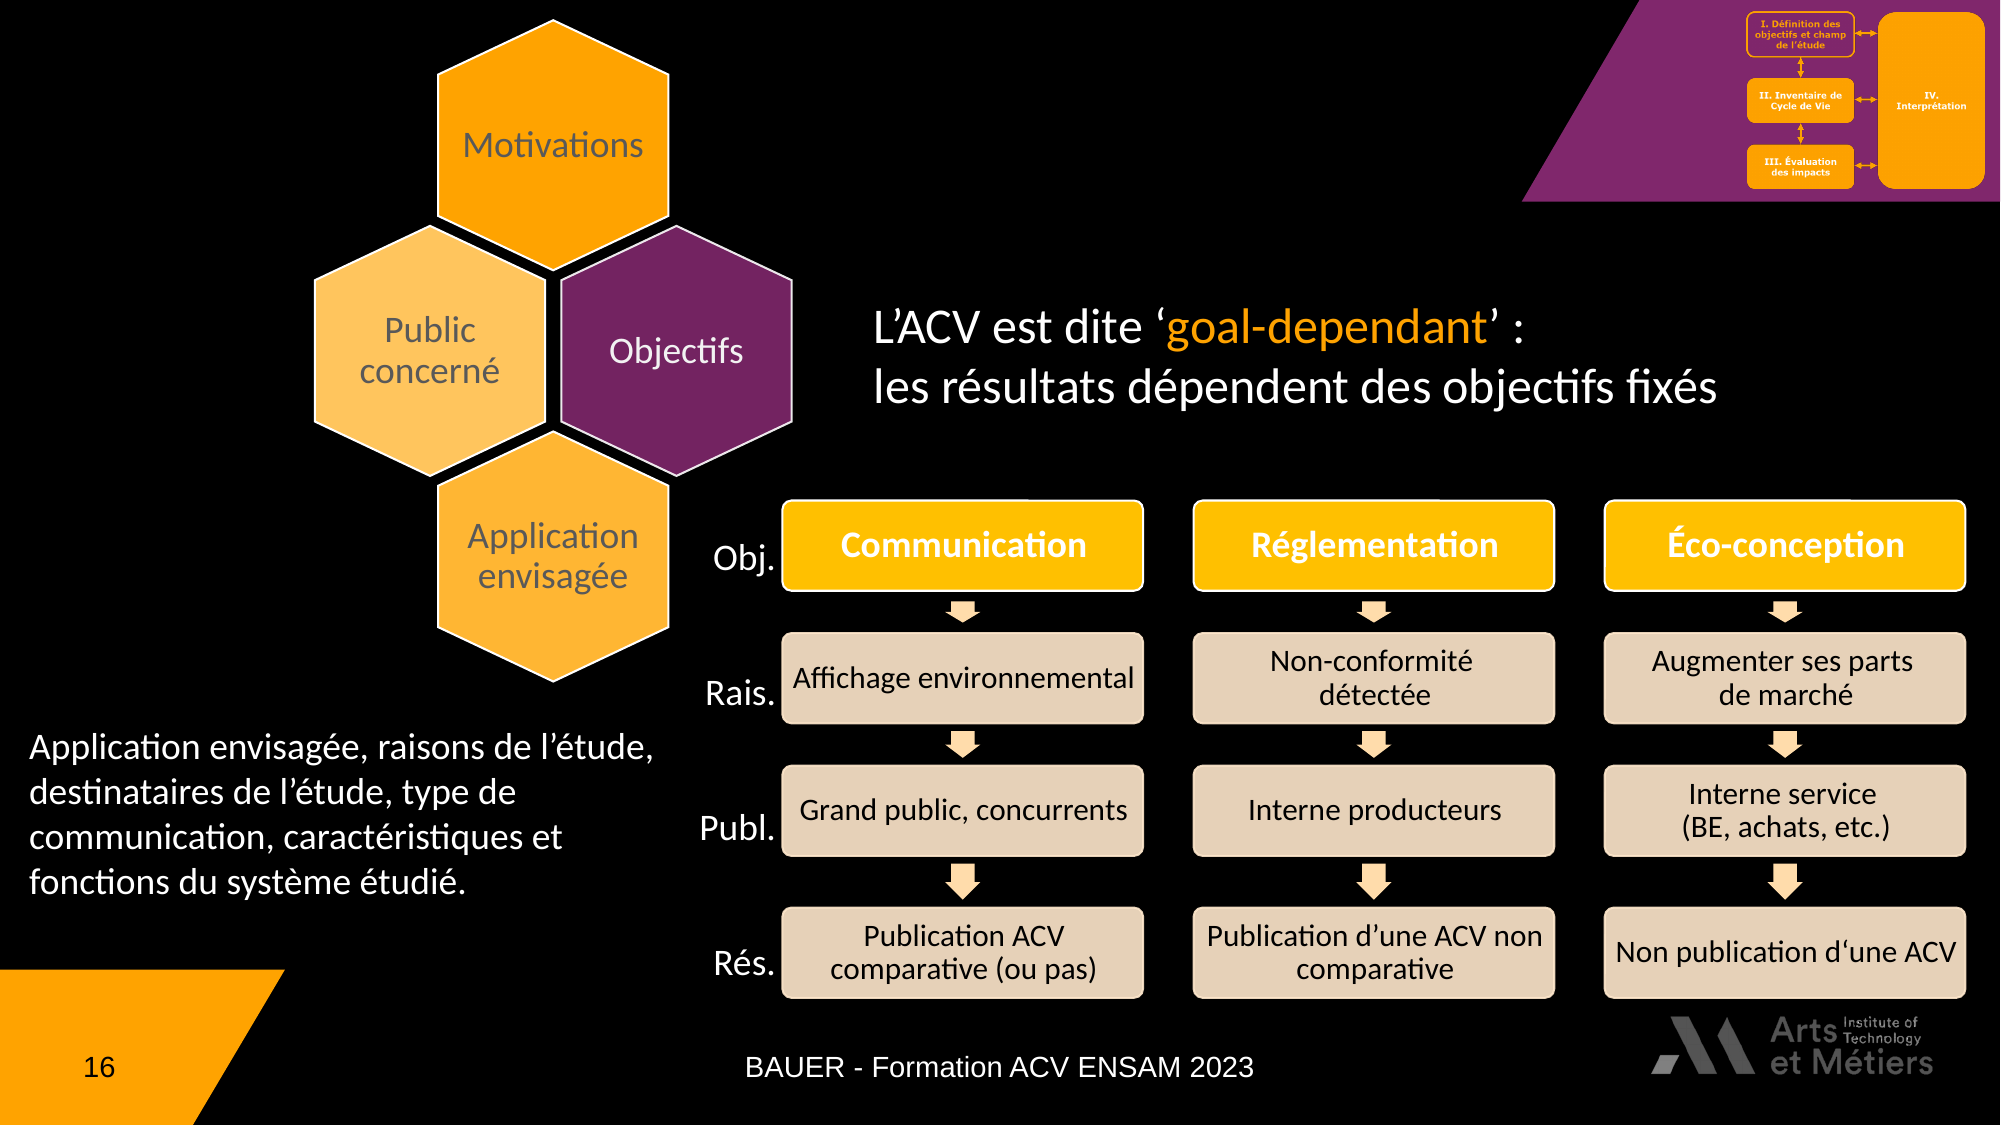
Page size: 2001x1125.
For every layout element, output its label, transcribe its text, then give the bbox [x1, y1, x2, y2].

text_box Augmenter ses parts de marché [1604, 633, 1966, 724]
text_box Application envisagée, raisons de l’étude, destinataires de l’étude, type de communication, caractéristiques et fonctions du système étudié. [0, 714, 674, 910]
text_box [1767, 863, 1803, 900]
text_box [1767, 731, 1803, 758]
text_box Réglementation [1193, 500, 1555, 591]
text_box Objectifs [561, 225, 792, 476]
text_box [1356, 863, 1392, 900]
text_box [1767, 601, 1803, 623]
text_box Obj. Rais. Publ. Rés. [684, 503, 791, 991]
text_box Non publication d‘une ACV [1604, 907, 1966, 998]
text_box Interne producteurs [1193, 765, 1555, 856]
text_box L’ACV est dite ‘goal-dependant’ : les résultats dépendent des objectifs fixés [837, 285, 1745, 413]
text_box Non-conformité détectée [1193, 633, 1555, 724]
text_box Interne service (BE, achats, etc.) [1604, 765, 1966, 856]
text_box Publication d’une ACV non comparative [1193, 907, 1555, 998]
text_box [1356, 601, 1392, 623]
text_box Éco-conception [1604, 500, 1966, 591]
text_box [945, 731, 981, 758]
text_box Grand public, concurrents [791, 765, 1144, 856]
text_box Publication ACV comparative (ou pas) [782, 907, 1144, 998]
text_box Application envisagée [438, 431, 669, 682]
text_box [1356, 731, 1392, 758]
picture [1631, 998, 1952, 1093]
text_box [945, 863, 981, 900]
text_box Communication [785, 500, 1144, 591]
text_box Motivations [438, 20, 669, 271]
text_box Affichage environnemental [791, 633, 1144, 724]
picture [1746, 11, 1985, 189]
text_box [945, 601, 981, 623]
text_box Public concerné [314, 225, 546, 476]
